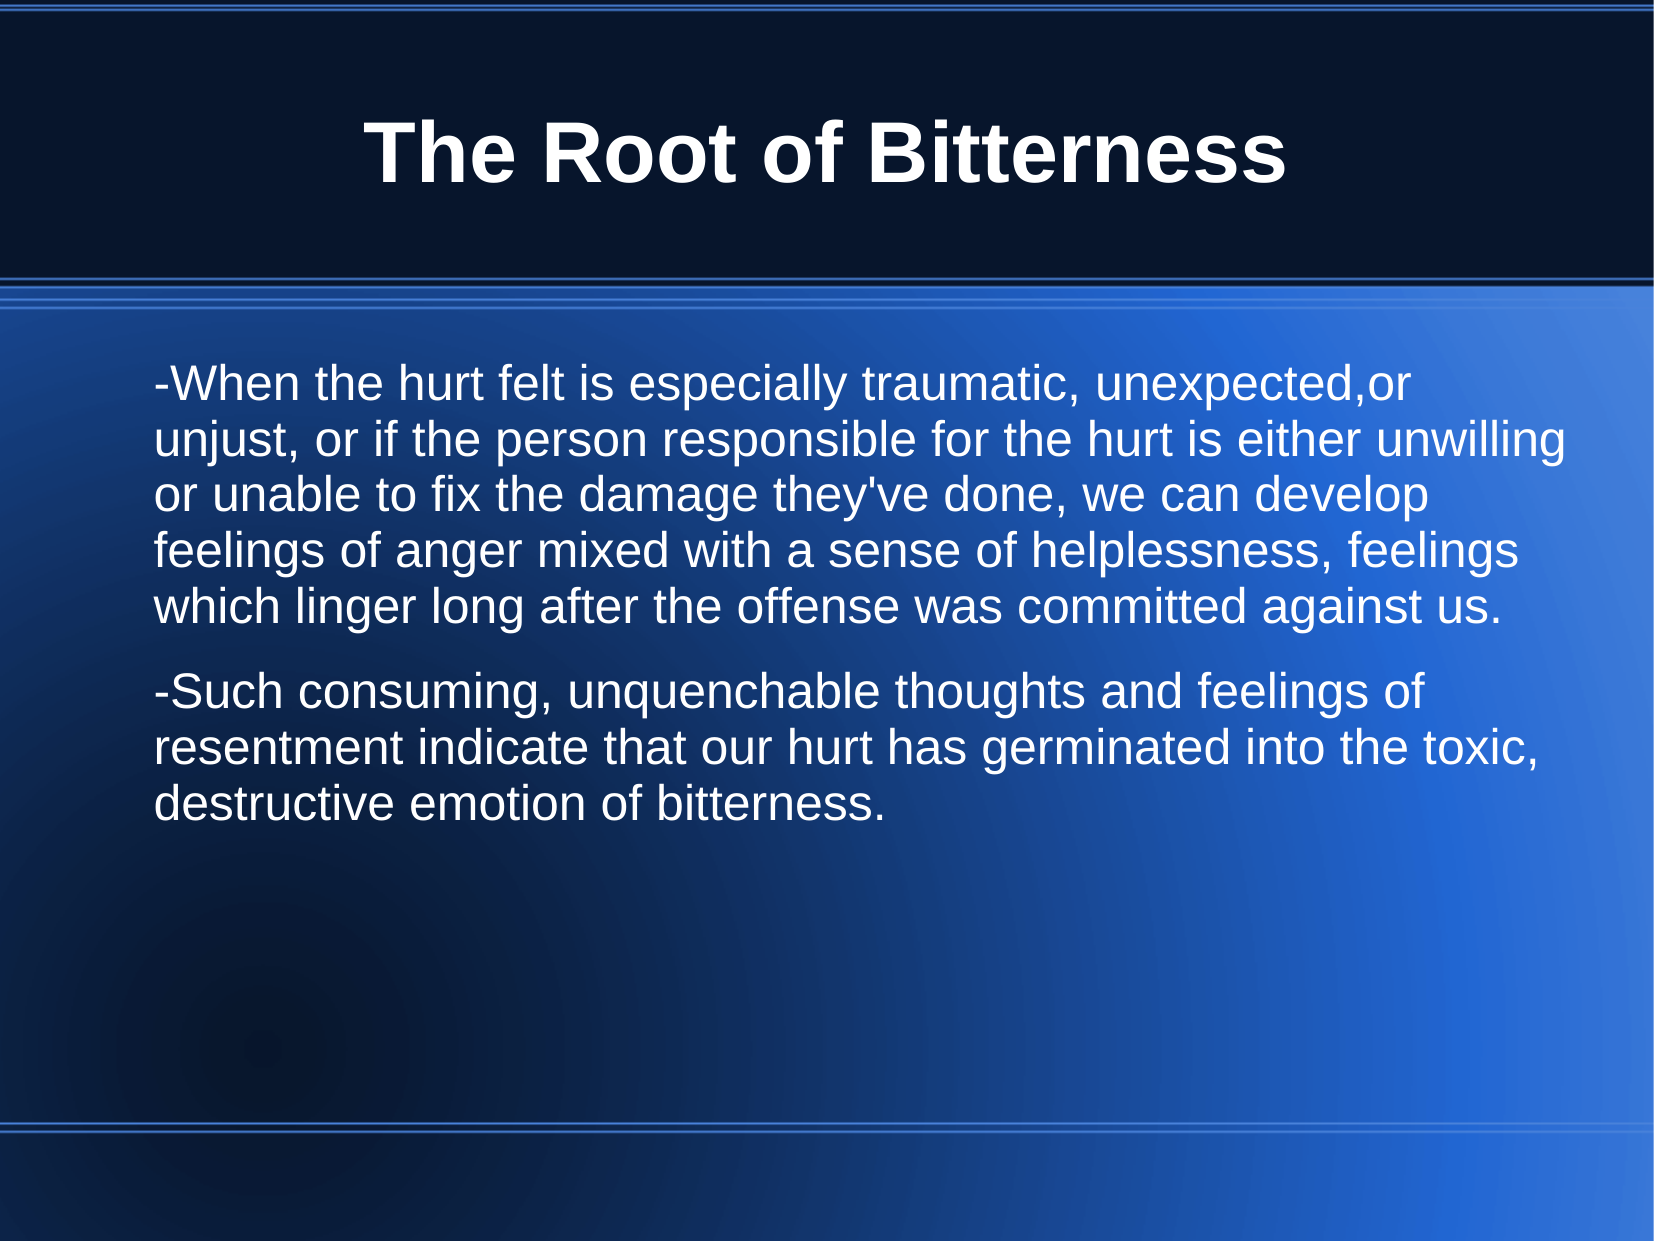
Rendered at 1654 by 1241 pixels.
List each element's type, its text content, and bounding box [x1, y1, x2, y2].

picture [0, 0, 1654, 1241]
title The Root of Bitterness [82, 49, 1571, 257]
list -When the hurt felt is especially traumatic, unexpected,or unjust, or if the person responsible for the hurt is either unwilling or unable to fix the damage they've done, we can develop feelings of anger mixed with a sense of helplessness, feelings which linger long after the offense was committed against us. -Such consuming, unquenchable thoughts and feelings of resentment indicate that our hurt has germinated into the toxic, destructive emotion of bitterness. [82, 355, 1571, 1087]
